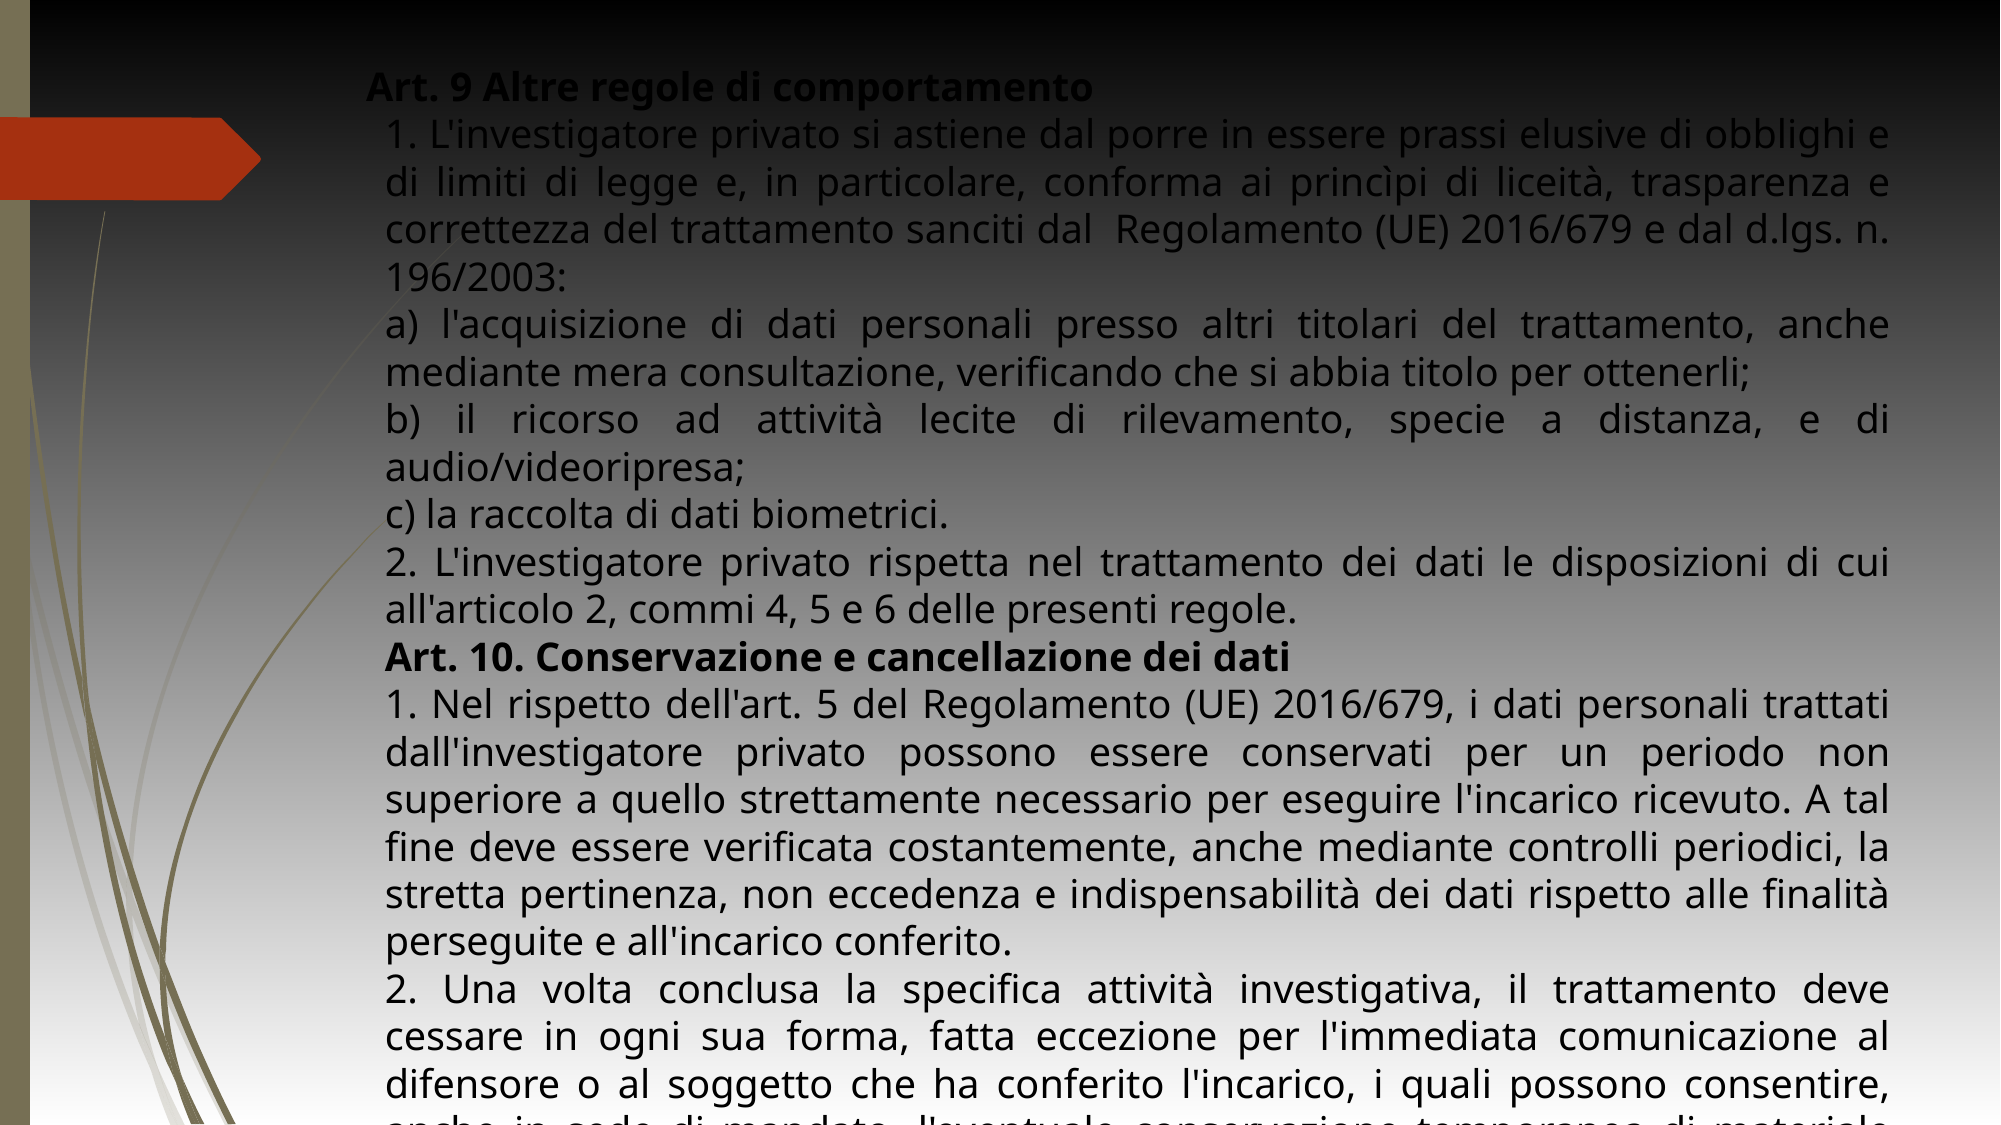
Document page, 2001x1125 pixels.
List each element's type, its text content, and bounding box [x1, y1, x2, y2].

list Art. 9 Altre regole di comportamento 1. L'investigatore privato si astiene dal porre in essere prassi elusive di obblighi e di limiti di legge e, in particolare, conforma ai princìpi di liceità, trasparenza e correttezza del trattamento sanciti dal Regolamento (UE) 2016/679 e dal d.lgs. n. 196/2003: a) l'acquisizione di dati personali presso altri titolari del trattamento, anche mediante mera consultazione, verificando che si abbia titolo per ottenerli; b) il ricorso ad attività lecite di rilevamento, specie a distanza, e di audio/videoripresa; c) la raccolta di dati biometrici. 2. L'investigatore privato rispetta nel trattamento dei dati le disposizioni di cui all'articolo 2, commi 4, 5 e 6 delle presenti regole. Art. 10. Conservazione e cancellazione dei dati 1. Nel rispetto dell'art. 5 del Regolamento (UE) 2016/679, i dati personali trattati dall'investigatore privato possono essere conservati per un periodo non superiore a quello strettamente necessario per eseguire l'incarico ricevuto. A tal fine deve essere verificata costantemente, anche mediante controlli periodici, la stretta pertinenza, non eccedenza e indispensabilità dei dati rispetto alle finalità perseguite e all'incarico conferito. 2. Una volta conclusa la specifica attività investigativa, il trattamento deve cessare in ogni sua forma, fatta eccezione per l'immediata comunicazione al difensore o al soggetto che ha conferito l'incarico, i quali possono consentire, anche in sede di mandato, l'eventuale conservazione temporanea di materiale strettamente personale dei soggetti che hanno curato l'attività svolta, a i soli fini dell'eventuale dimostrazione della liceità, trasparenza e correttezza del proprio operato. Se è stato contestato il trattamento il difensore o il soggetto che ha conferito l'incarico possono anche fornire all'investigatore il materiale necessario per dimostrare la liceità, trasparenza e correttezza del proprio operato, per il tempo a ciò strettamente necessario. 3. La sola pendenza del procedimento al quale l'investigazione è collegata, ovvero il passaggio ad altre fasi di giudizio in attesa della formazione del giudicato, non costituiscono, di per se stessi, una giustificazione valida per la conservazione dei dati da parte dell'investigatore privato. Art. 11. Informativa 1. L'investigatore privato può fornire l'informativa in un unico contesto ai sensi dell'articolo 3 delle presenti regole, ponendo in particolare evidenza l‘identità e la qualità professionale dell'investigatore, nonché la natura facoltativa del conferimento dei dati, fermo restando quanto disposto dall’art. 14 del Regolamento, nel caso in cui i dati personali non siano stati ottenuti presso l’interessato. [351, 54, 1907, 1053]
